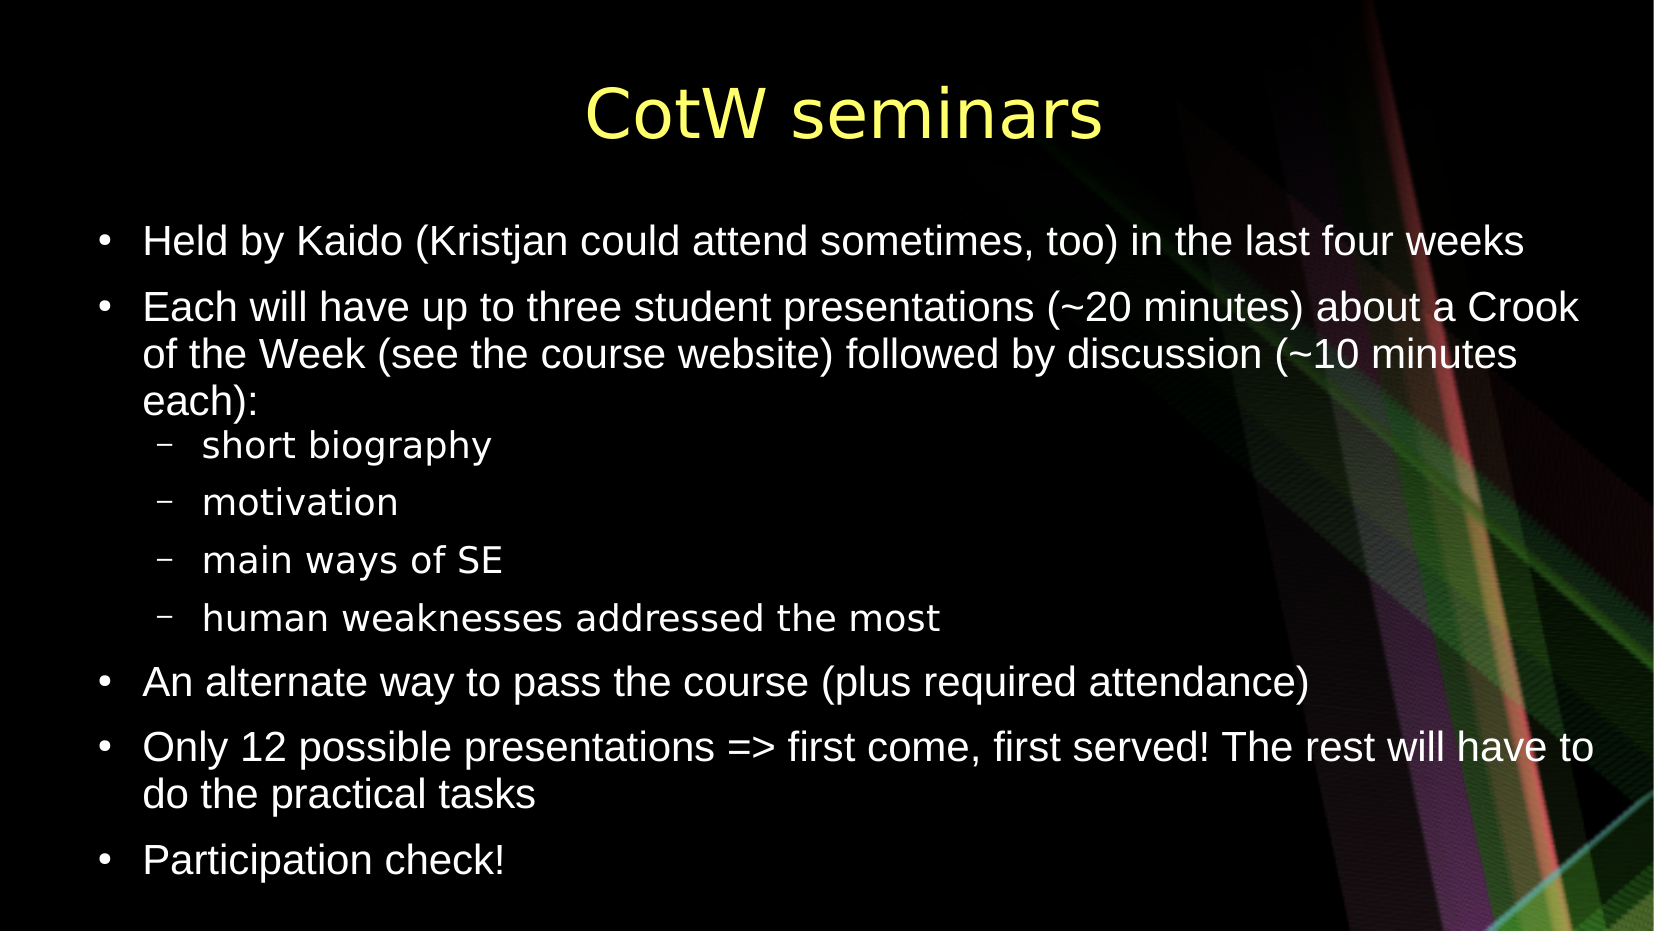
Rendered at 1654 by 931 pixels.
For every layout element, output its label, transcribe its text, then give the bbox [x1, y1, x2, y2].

picture [0, 0, 1654, 931]
title CotW seminars [82, 37, 1607, 193]
list Held by Kaido (Kristjan could attend sometimes, too) in the last four weeks Each will have up to three student presentations (~20 minutes) about a Crook of the Week (see the course website) followed by discussion (~10 minutes each): short biography motivation main ways of SE human weaknesses addressed the most An alternate way to pass the course (plus required attendance) Only 12 possible presentations => first come, first served! The rest will have to do the practical tasks Participation check! [82, 217, 1607, 898]
